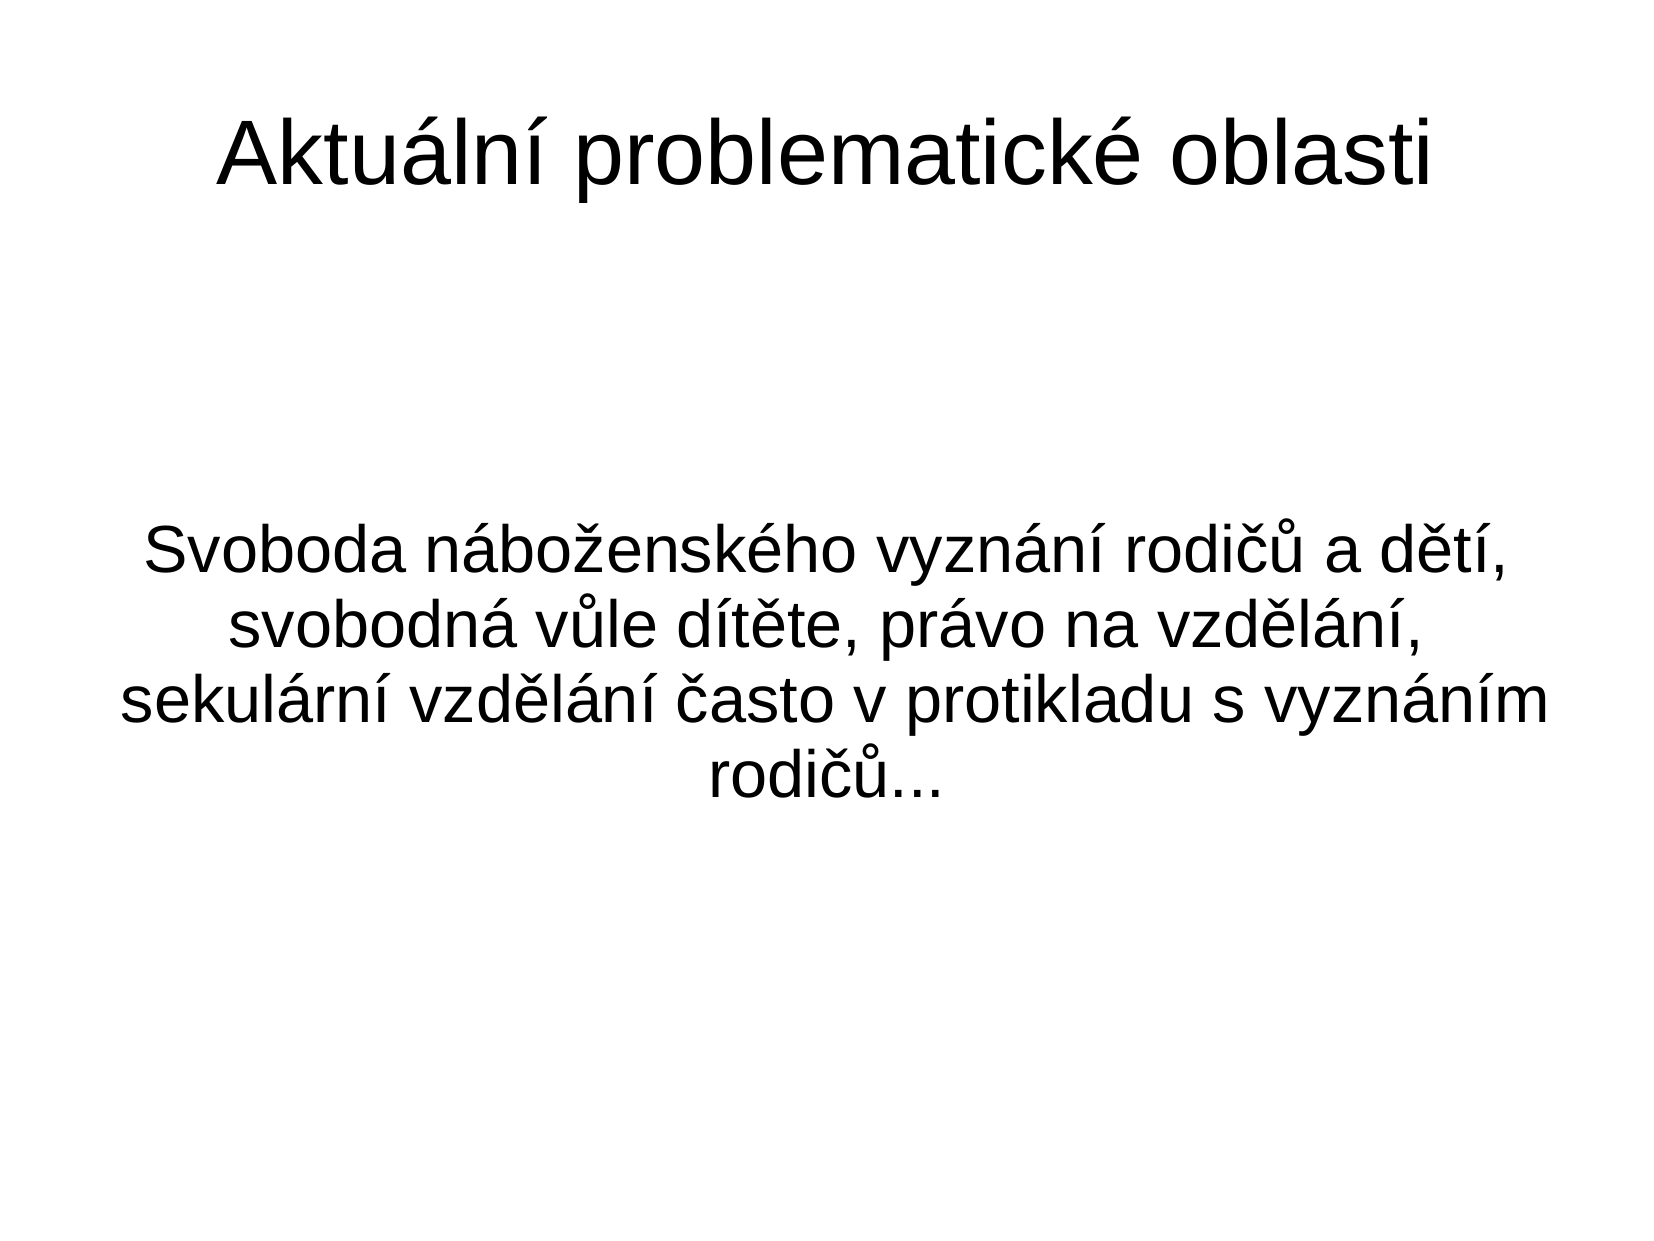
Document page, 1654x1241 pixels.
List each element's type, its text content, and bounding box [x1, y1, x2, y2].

subtitle Svoboda náboženského vyznání rodičů a dětí, svobodná vůle dítěte, právo na vzdělání, sekulární vzdělání často v protikladu s vyznáním rodičů... [82, 290, 1571, 1109]
title Aktuální problematické oblasti [82, 49, 1571, 257]
